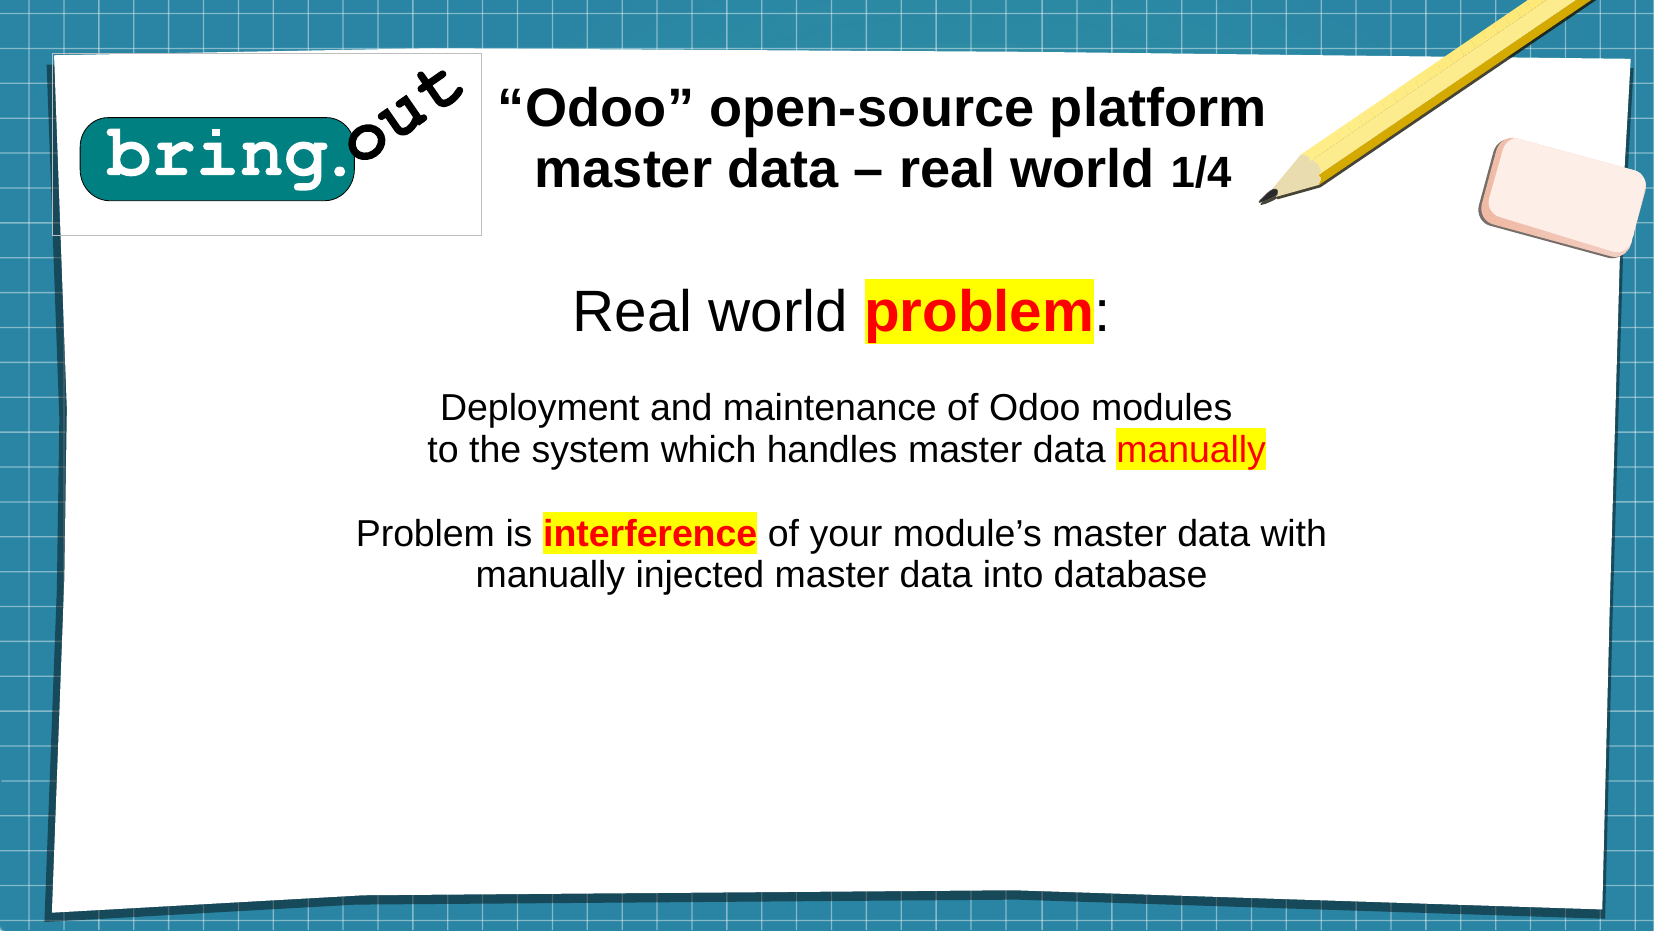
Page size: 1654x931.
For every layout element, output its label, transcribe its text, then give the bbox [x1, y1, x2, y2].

picture [51, 53, 483, 237]
title “Odoo” open-source platform master data – real world 1/4 [484, 8, 1282, 269]
text_box Real world problem: Deployment and maintenance of Odoo modules to the system which handles master data manually Problem is interference of your module’s master data with manually injected master data into database [324, 271, 1359, 604]
